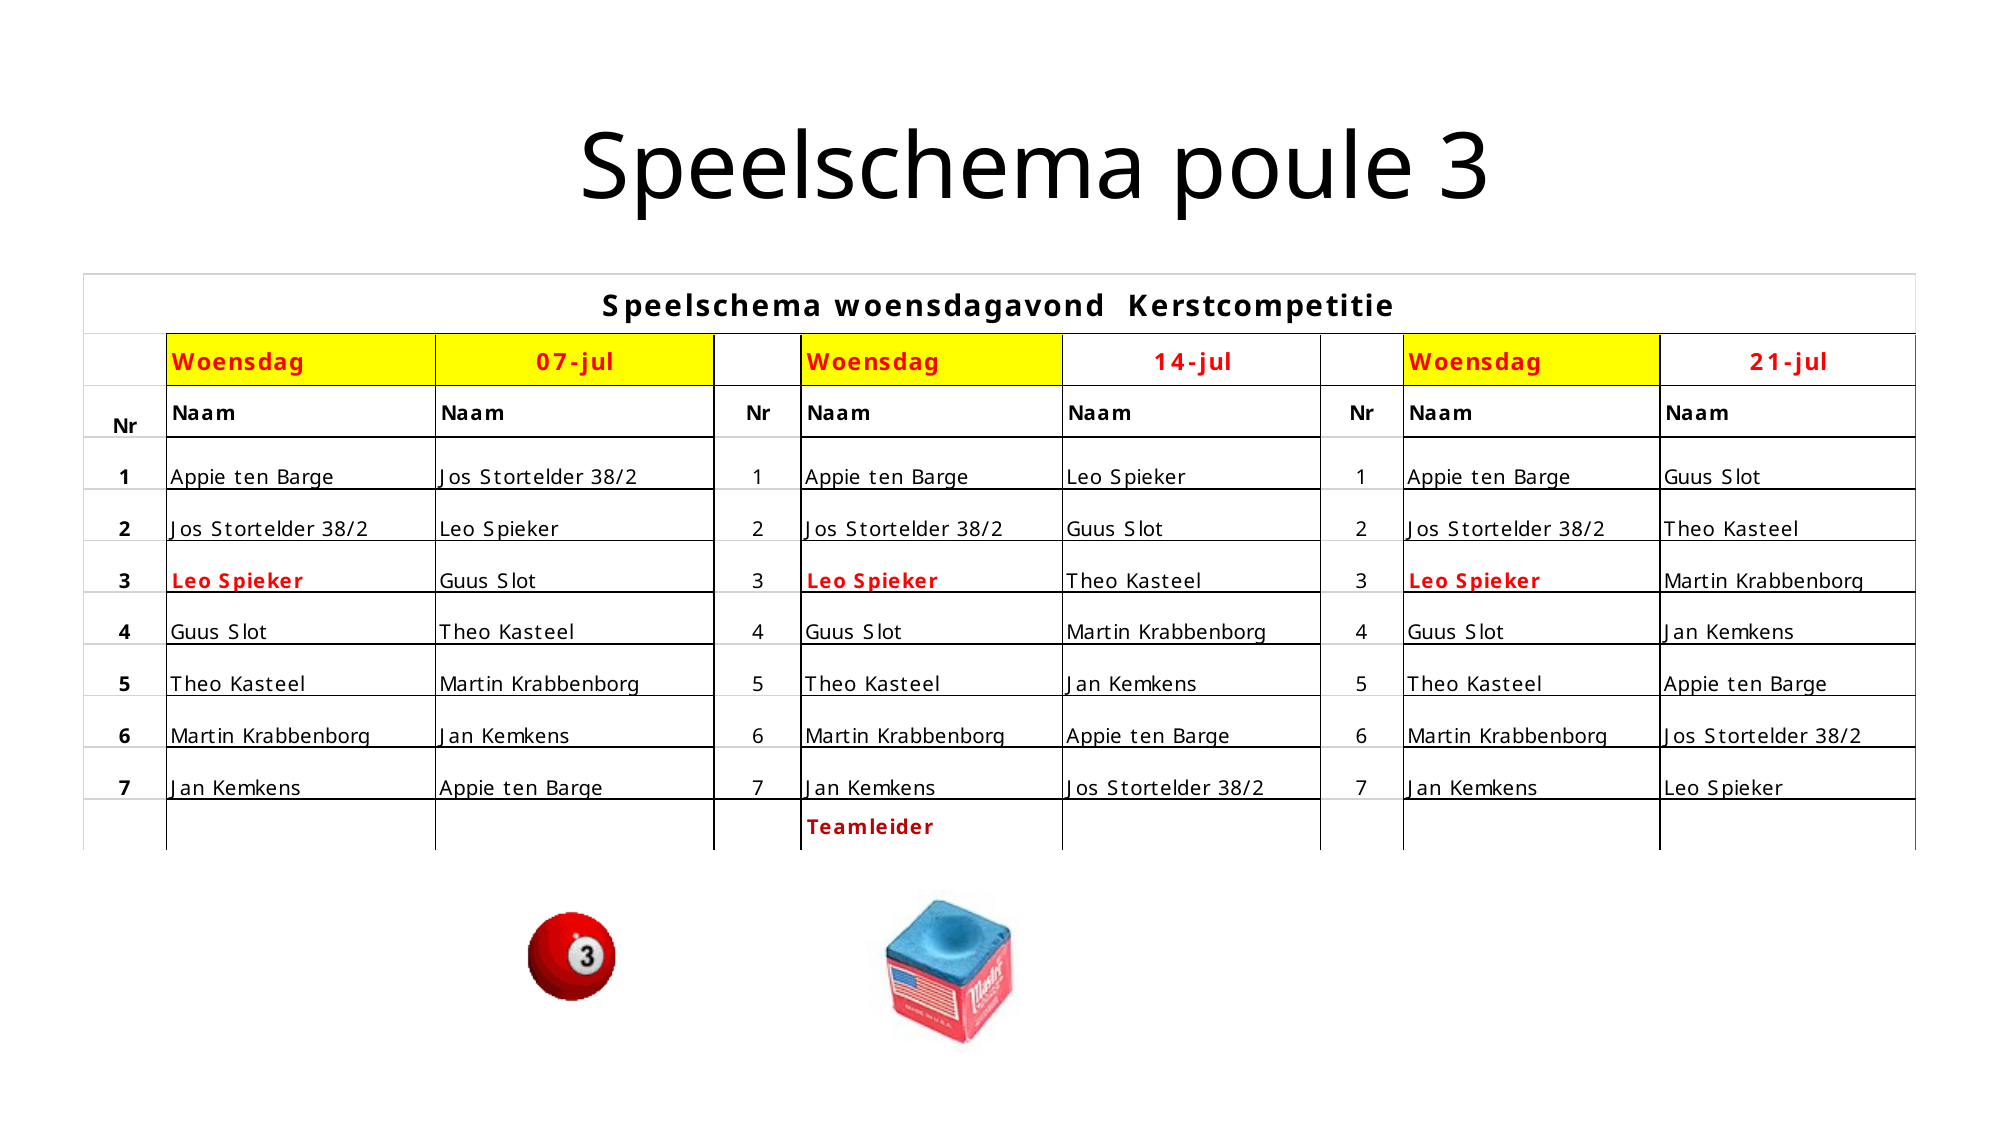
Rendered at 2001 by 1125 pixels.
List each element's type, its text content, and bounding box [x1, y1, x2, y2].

title Speelschema poule 3 [137, 59, 1863, 273]
picture [525, 909, 619, 1003]
picture [82, 273, 1918, 852]
picture [843, 890, 1063, 1055]
